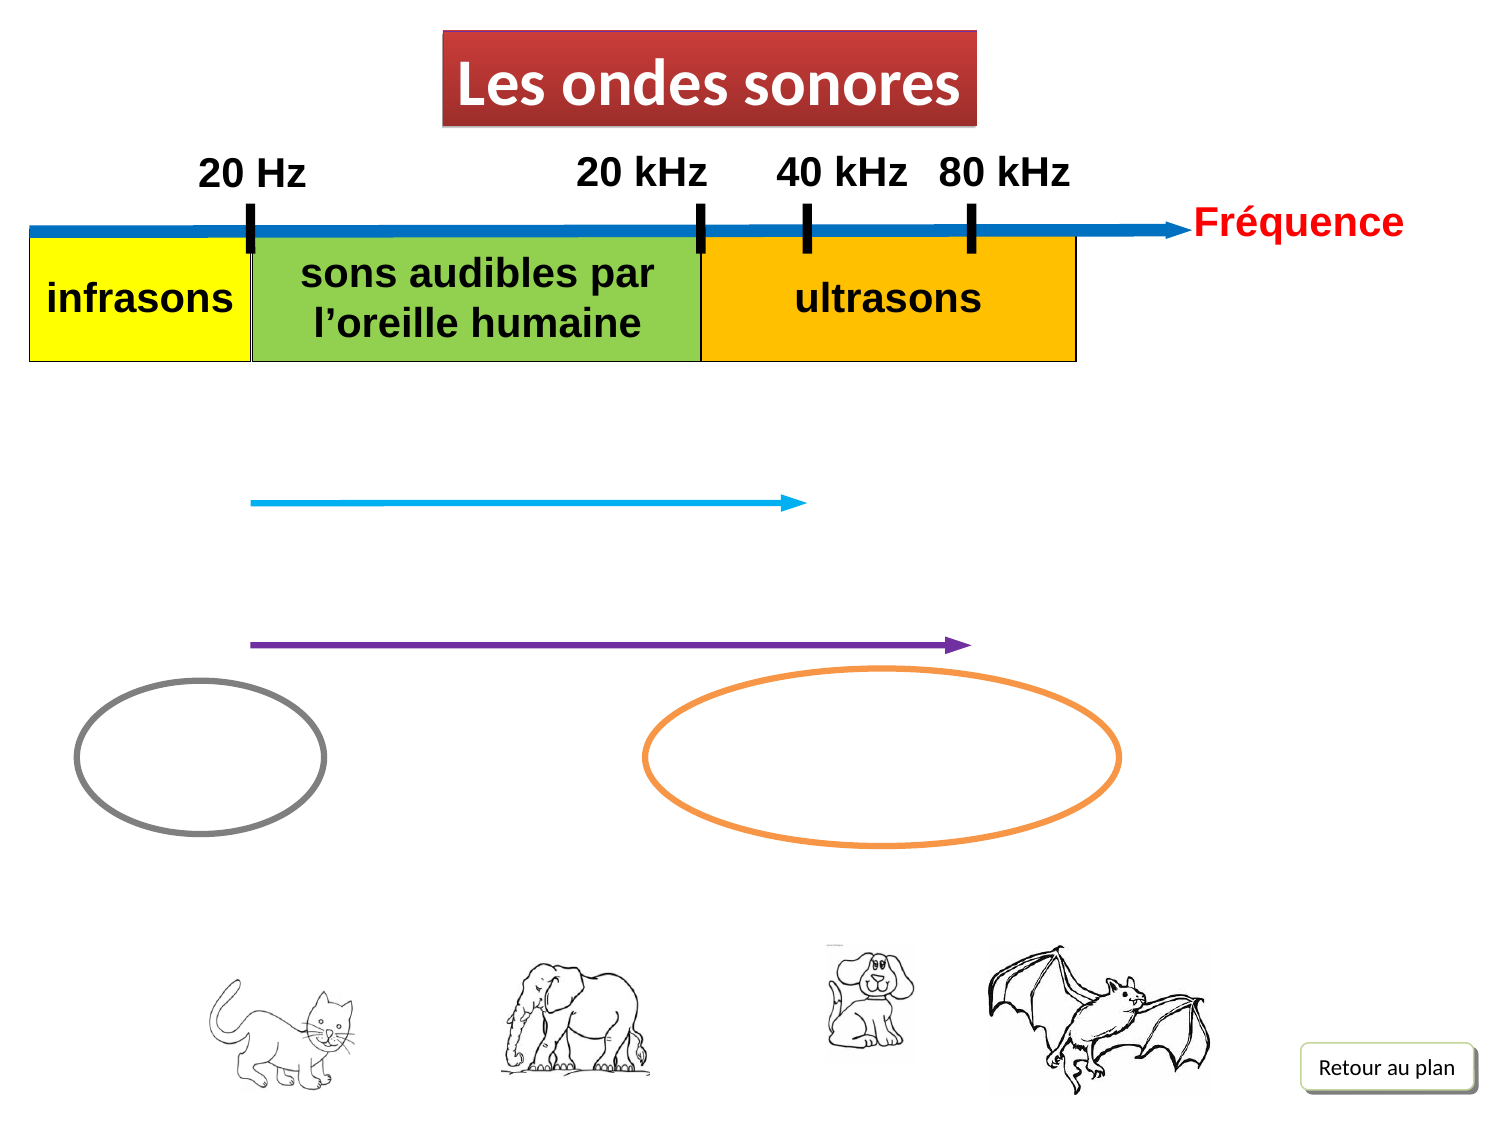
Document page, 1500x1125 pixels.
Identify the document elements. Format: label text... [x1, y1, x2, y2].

text_box 20 Hz [183, 138, 363, 232]
text_box Fréquence [1178, 187, 1453, 270]
text_box Retour au plan [1300, 1042, 1474, 1090]
picture [501, 944, 650, 1095]
picture [826, 944, 916, 1063]
text_box 80 kHz [923, 137, 1117, 231]
text_box sons audibles par l’oreille humaine [252, 238, 700, 362]
text_box Les ondes sonores [442, 30, 977, 126]
picture [206, 974, 355, 1093]
text_box ultrasons [700, 237, 1077, 362]
text_box 40 kHz [761, 137, 923, 231]
text_box infrasons [29, 238, 251, 362]
text_box 20 kHz [560, 137, 761, 231]
picture [988, 944, 1211, 1095]
